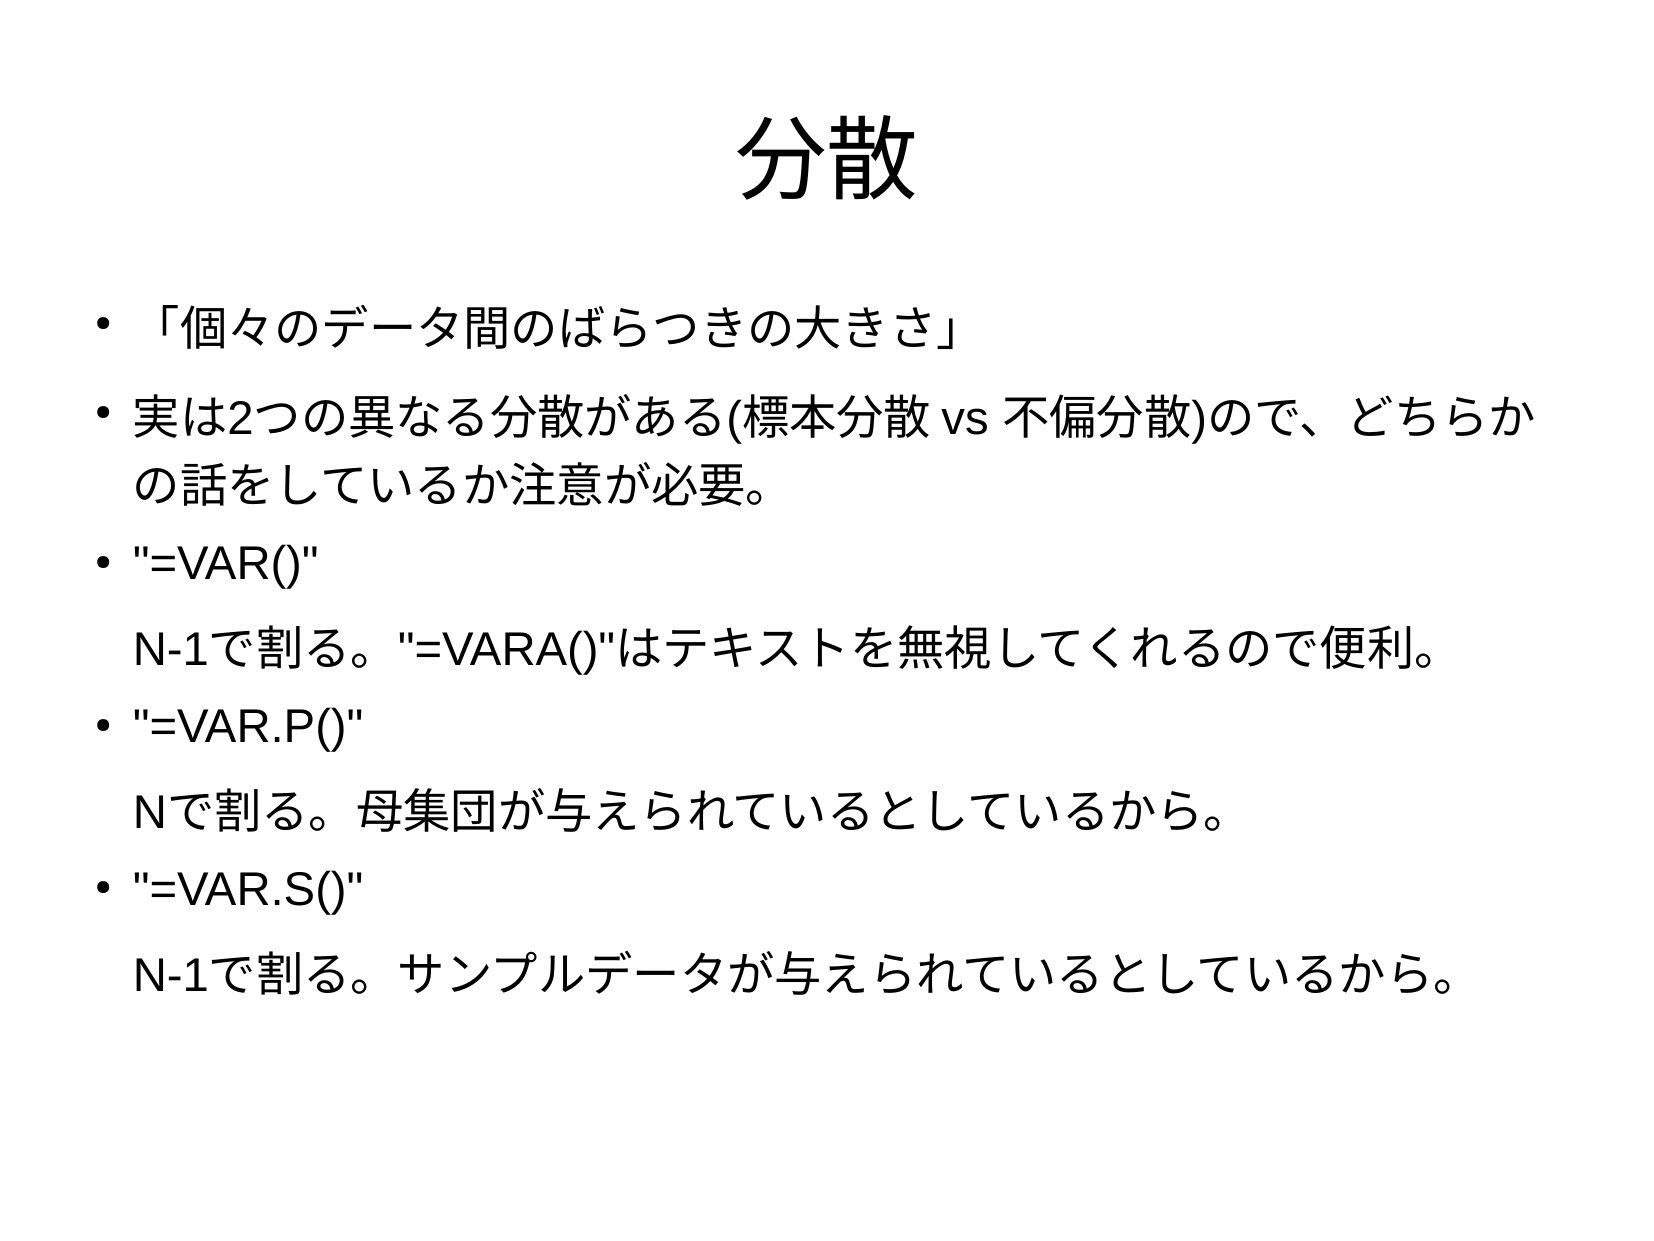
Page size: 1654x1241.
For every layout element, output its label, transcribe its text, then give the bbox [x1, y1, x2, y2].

title 分散 [82, 49, 1571, 257]
list 「個々のデータ間のばらつきの大きさ」 実は2つの異なる分散がある(標本分散 vs 不偏分散)ので、どちらかの話をしているか注意が必要。 "=VAR()" N-1で割る。"=VARA()"はテキストを無視してくれるので便利。 "=VAR.P()" Nで割る。母集団が与えられているとしているから。 "=VAR.S()" N-1で割る。サンプルデータが与えられているとしているから。 [82, 290, 1571, 1010]
